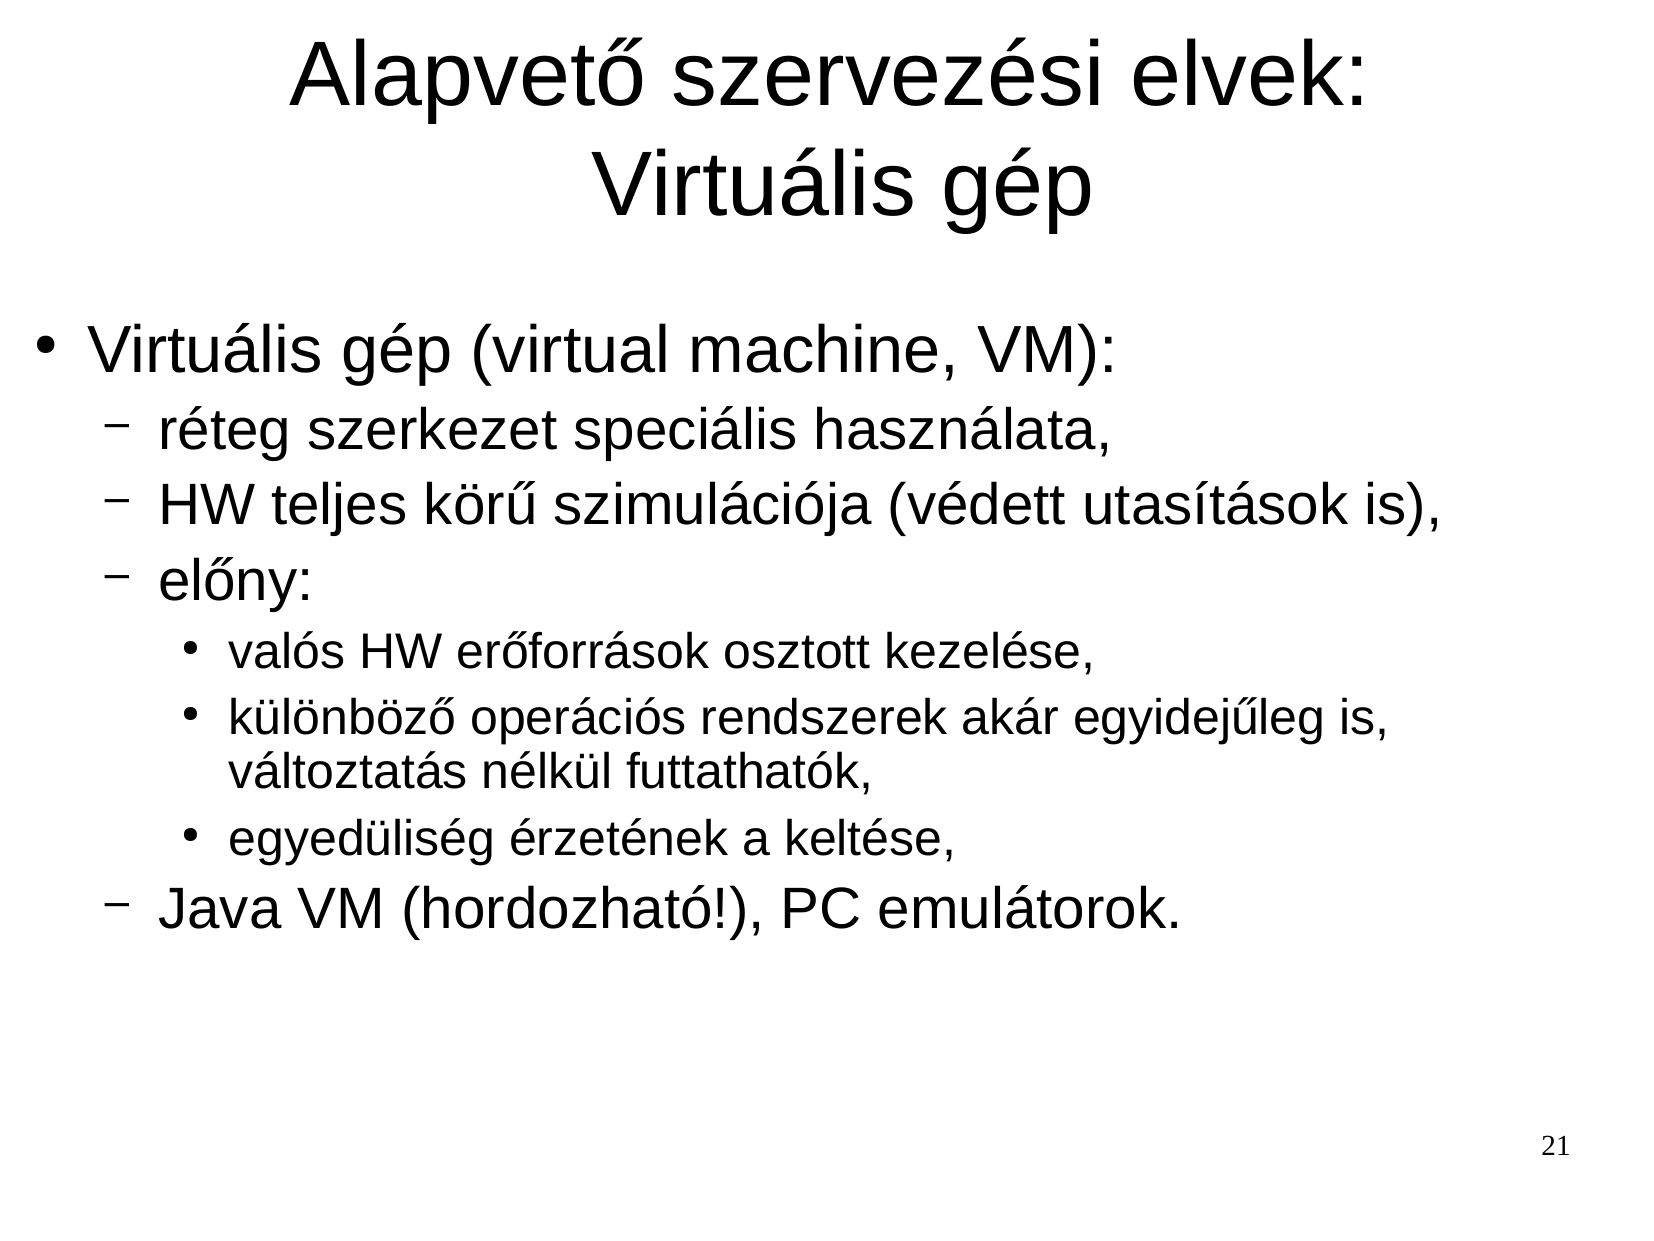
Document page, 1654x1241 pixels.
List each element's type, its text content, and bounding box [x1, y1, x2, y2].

title Alapvető szervezési elvek: Virtuális gép [110, 20, 1517, 228]
list Virtuális gép (virtual machine, VM): réteg szerkezet speciális használata, HW teljes körű szimulációja (védett utasítások is), előny: valós HW erőforrások osztott kezelése, különböző operációs rendszerek akár egyidejűleg is, változtatás nélkül futtathatók, egyedüliség érzetének a keltése, Java VM (hordozható!), PC emulátorok. [1, 307, 1623, 1207]
